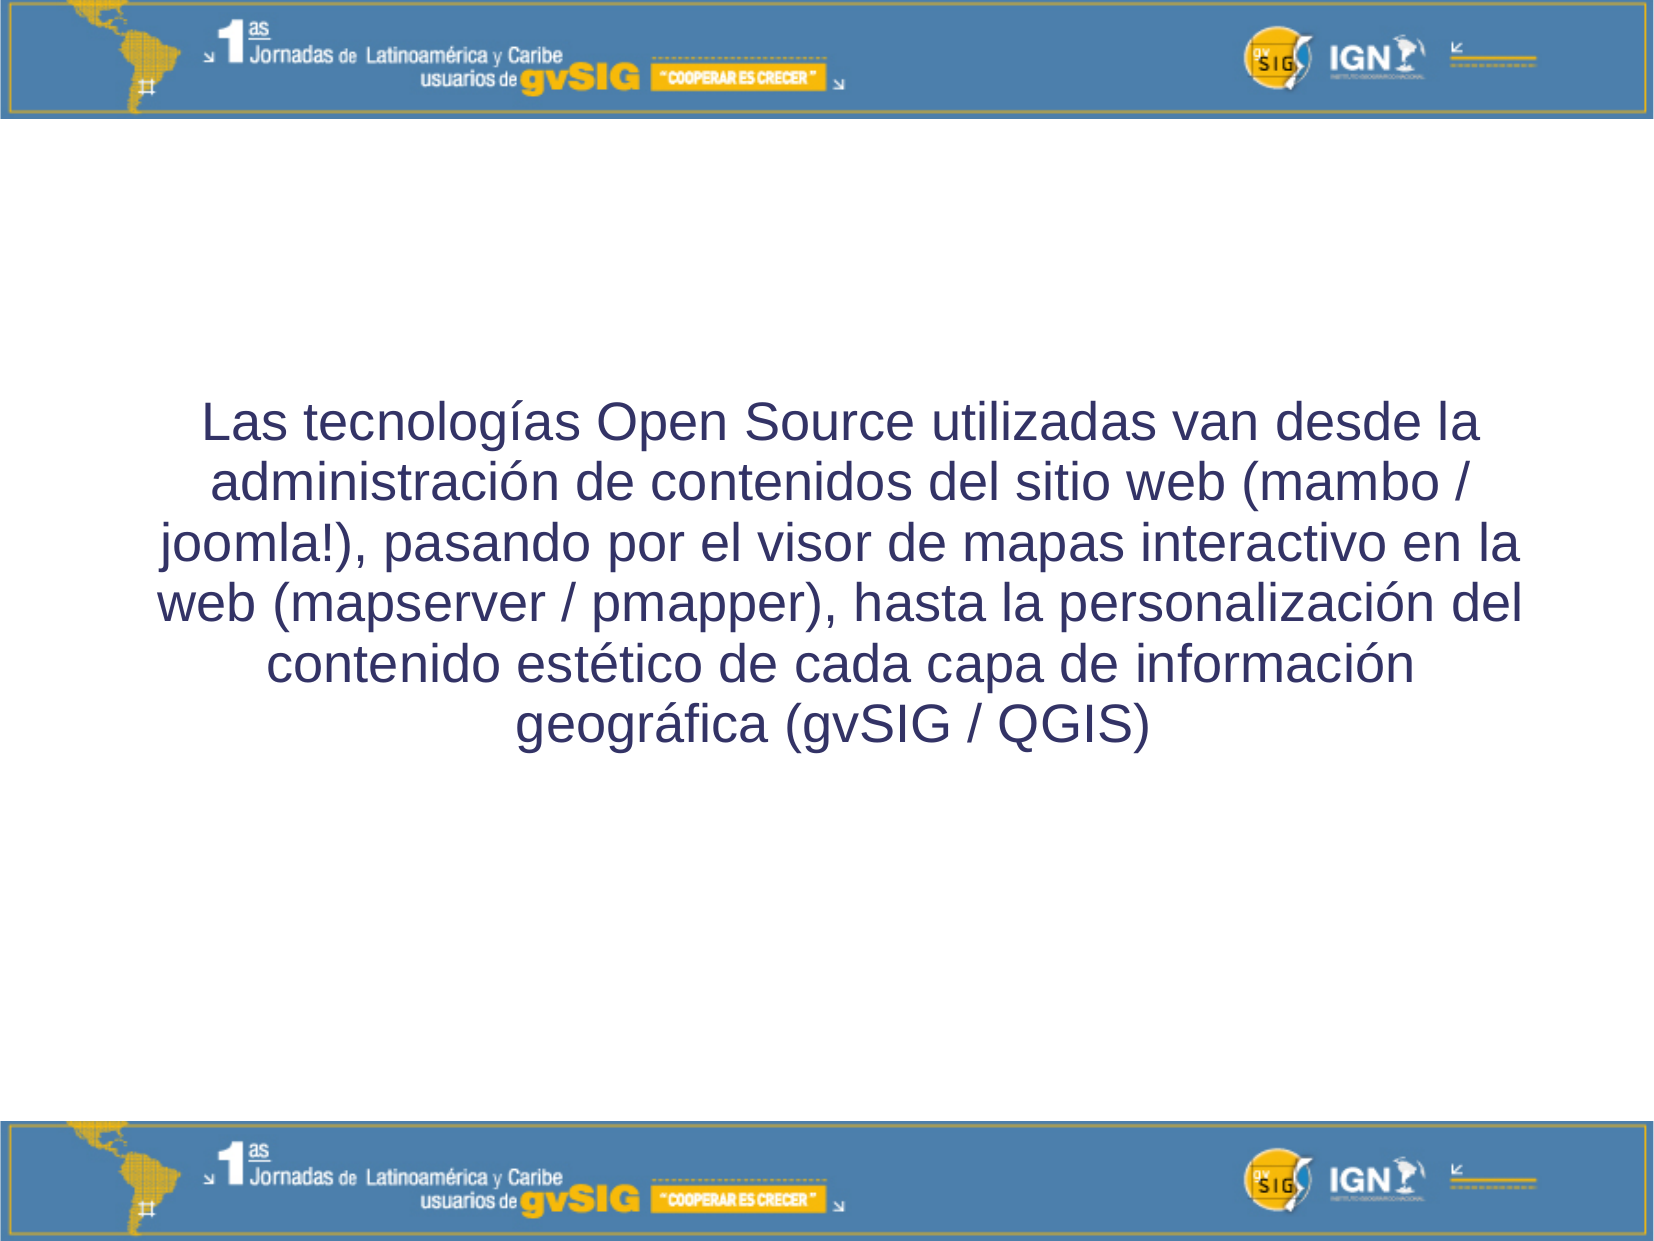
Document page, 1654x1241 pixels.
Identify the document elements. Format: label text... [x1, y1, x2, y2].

text_box Las tecnologías Open Source utilizadas van desde la administración de contenidos del sitio web (mambo / joomla!), pasando por el visor de mapas interactivo en la web (mapserver / pmapper), hasta la personalización del contenido estético de cada capa de información geográfica (gvSIG / QGIS) [147, 354, 1536, 852]
picture [0, 0, 1654, 119]
picture [0, 1121, 1654, 1241]
